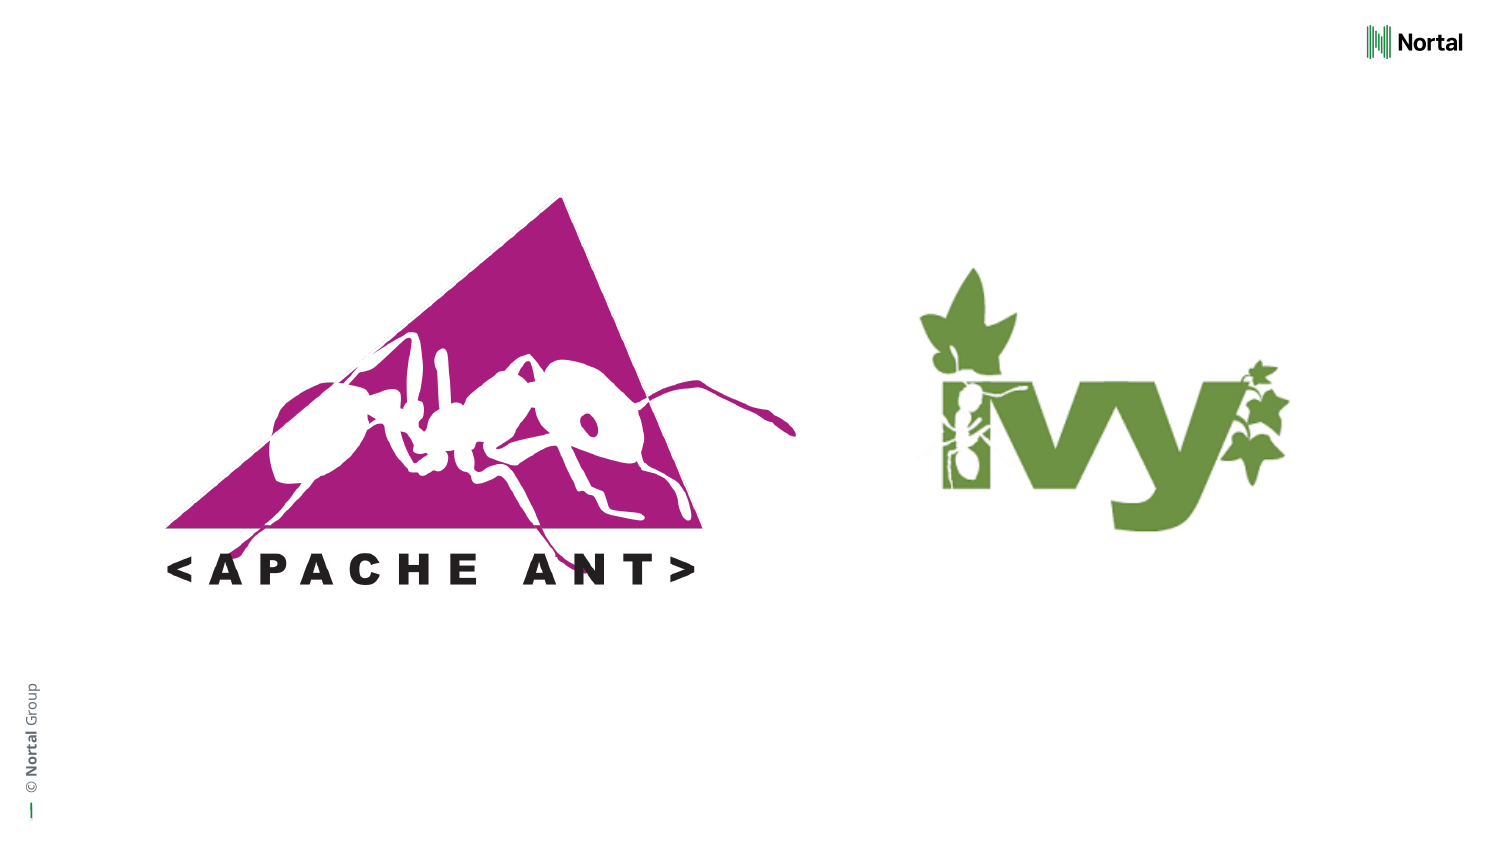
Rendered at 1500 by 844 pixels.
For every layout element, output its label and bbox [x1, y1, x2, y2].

picture [165, 194, 796, 586]
picture [895, 236, 1321, 556]
